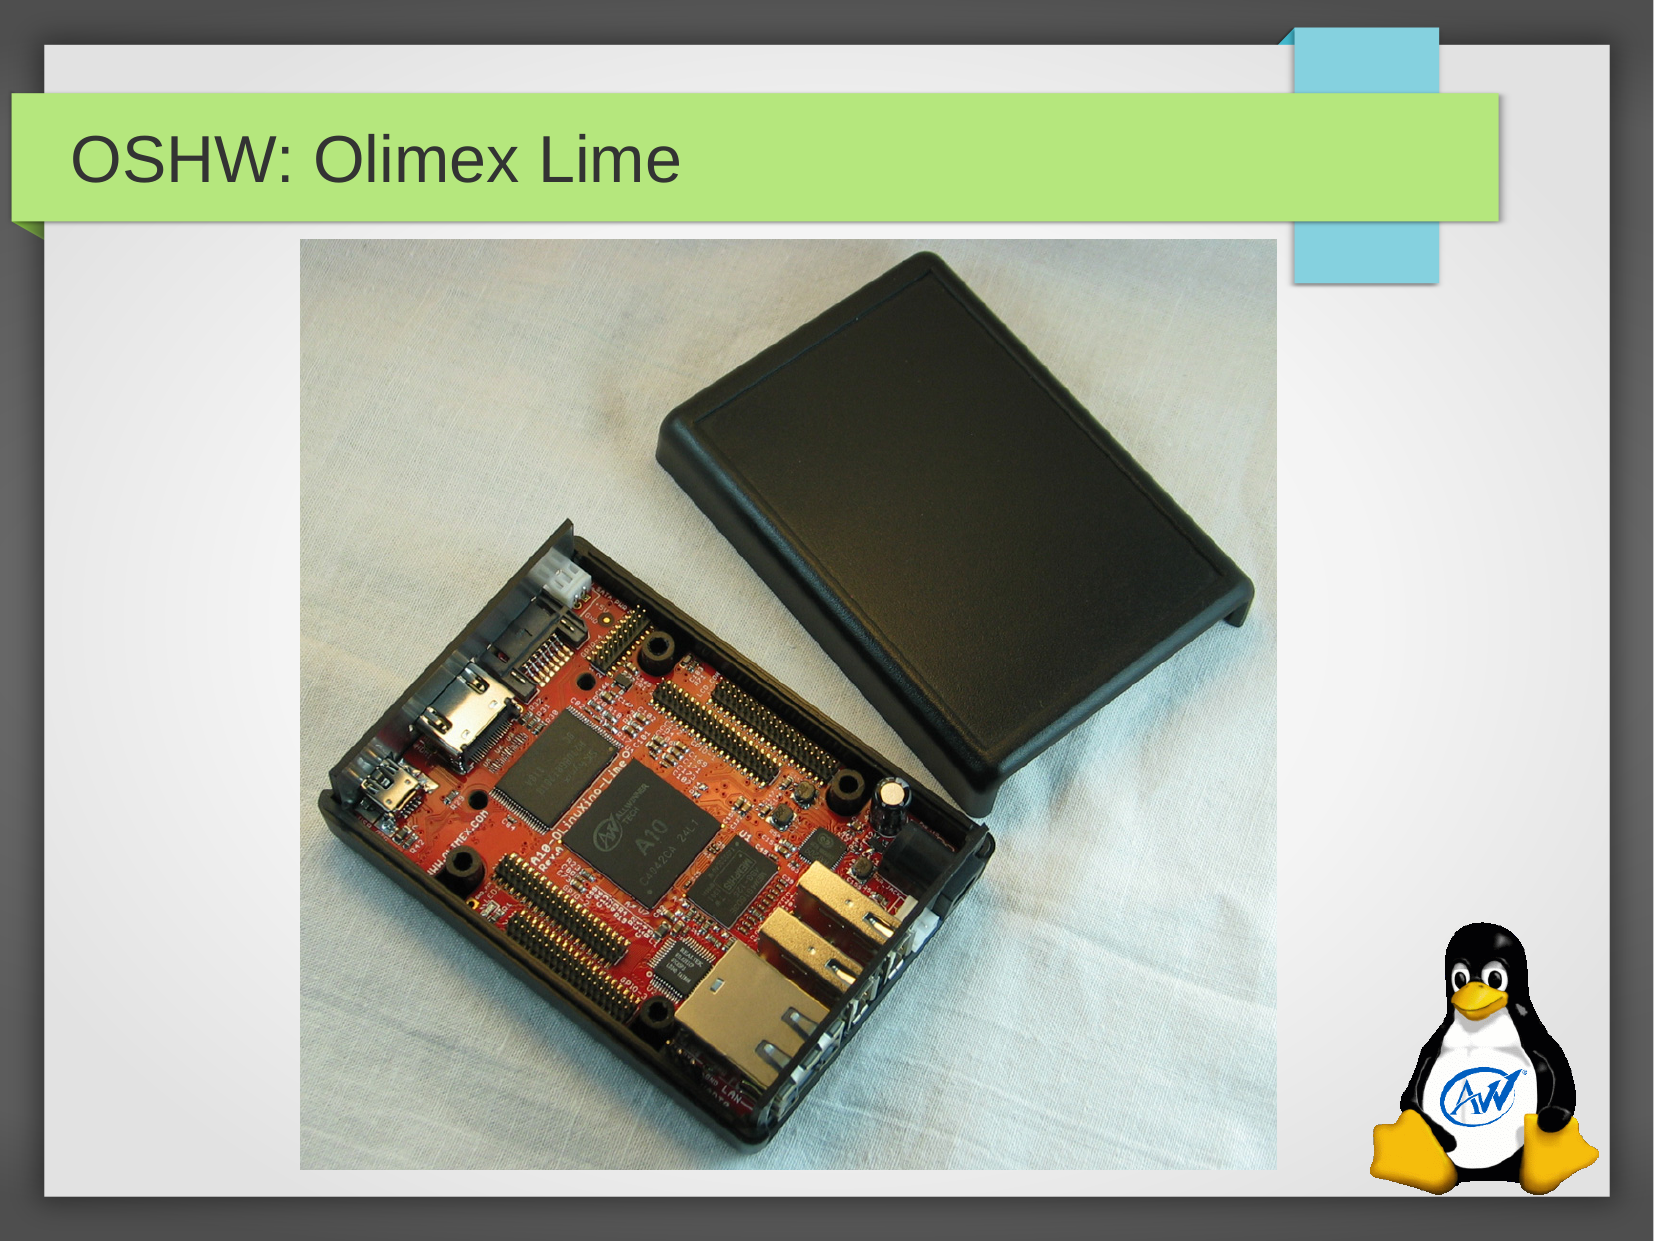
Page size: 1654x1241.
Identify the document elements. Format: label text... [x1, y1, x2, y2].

title OSHW: Olimex Lime [70, 106, 1229, 213]
picture [0, 0, 1654, 1241]
